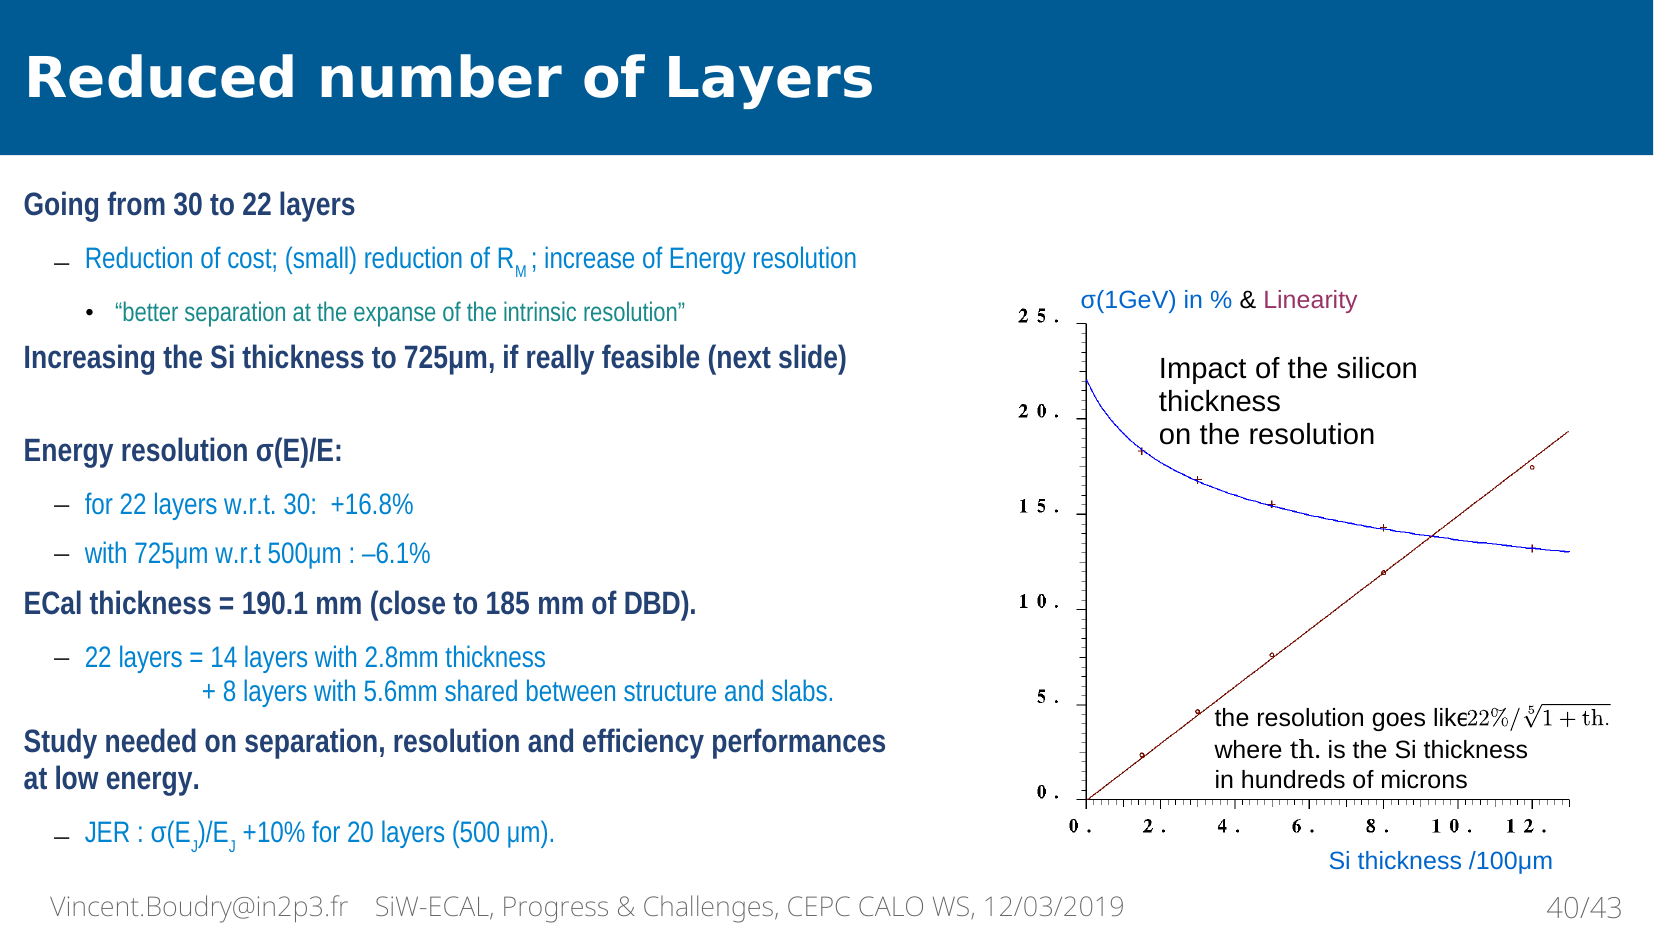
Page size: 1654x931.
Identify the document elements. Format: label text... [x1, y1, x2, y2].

text_box Si thickness /100μm [1313, 839, 1569, 888]
text_box [1466, 704, 1611, 732]
text_box the resolution goes like where th. is the Si thickness in hundreds of microns [1199, 696, 1563, 816]
text_box Impact of the silicon thickness on the resolution [1144, 345, 1534, 478]
title Reduced number of Layers [24, 12, 1635, 143]
text_box σ(1GeV) in % & Linearity [1065, 277, 1373, 327]
list Going from 30 to 22 layers Reduction of cost; (small) reduction of RM ; increase of Energy resolution “better separation at the expanse of the intrinsic resolution” Increasing the Si thickness to 725μm, if really feasible (next slide) Energy resolution σ(E)/E: for 22 layers w.r.t. 30: +16.8% with 725μm w.r.t 500μm : –6.1% ECal thickness = 190.1 mm (close to 185 mm of DBD). 22 layers = 14 layers with 2.8mm thickness + 8 layers with 5.6mm shared between structure and slabs. Study needed on separation, resolution and efficiency performances at low energy. JER : σ(EJ)/EJ +10% for 20 layers (500 μm). [23, 185, 1630, 857]
